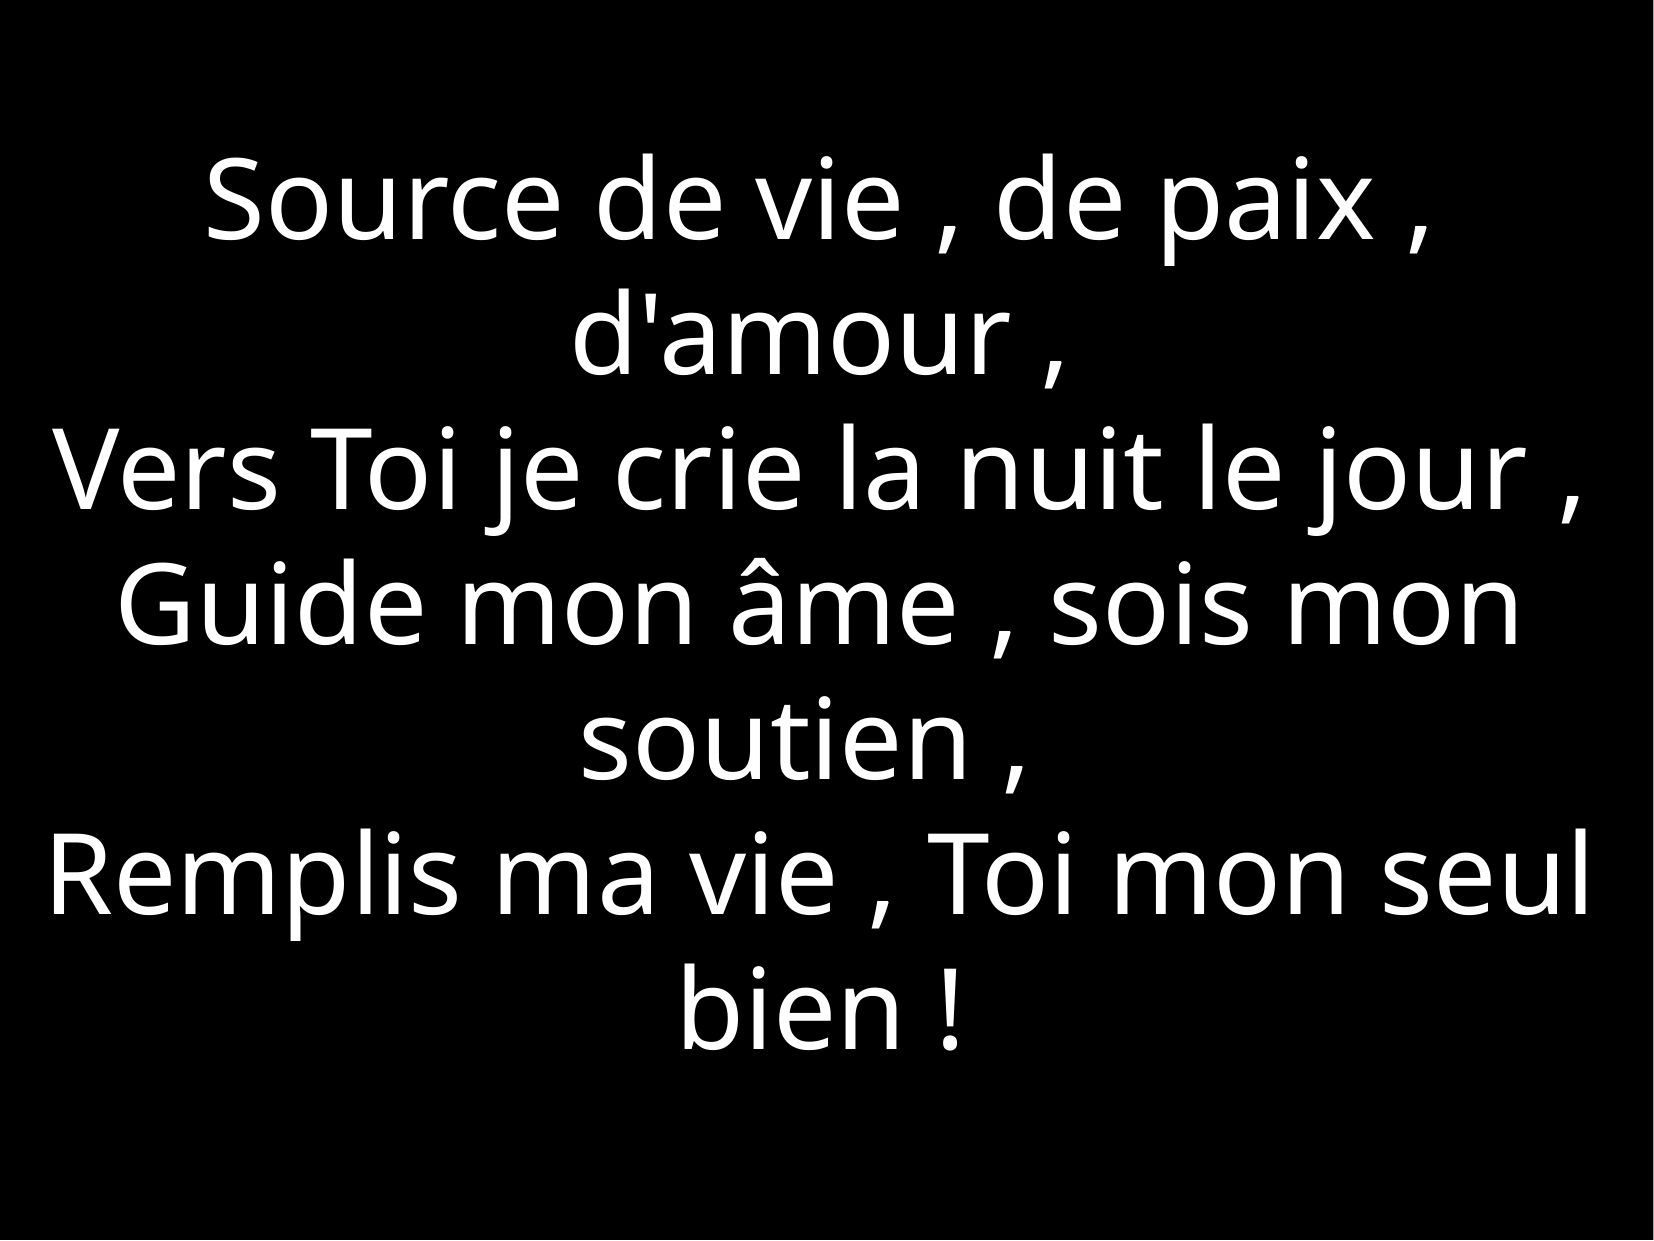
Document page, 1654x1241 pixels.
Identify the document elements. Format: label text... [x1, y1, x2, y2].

text_box Source de vie , de paix , d'amour , Vers Toi je crie la nuit le jour , Guide mon âme , sois mon soutien , Remplis ma vie , Toi mon seul bien ! [0, 220, 1648, 799]
